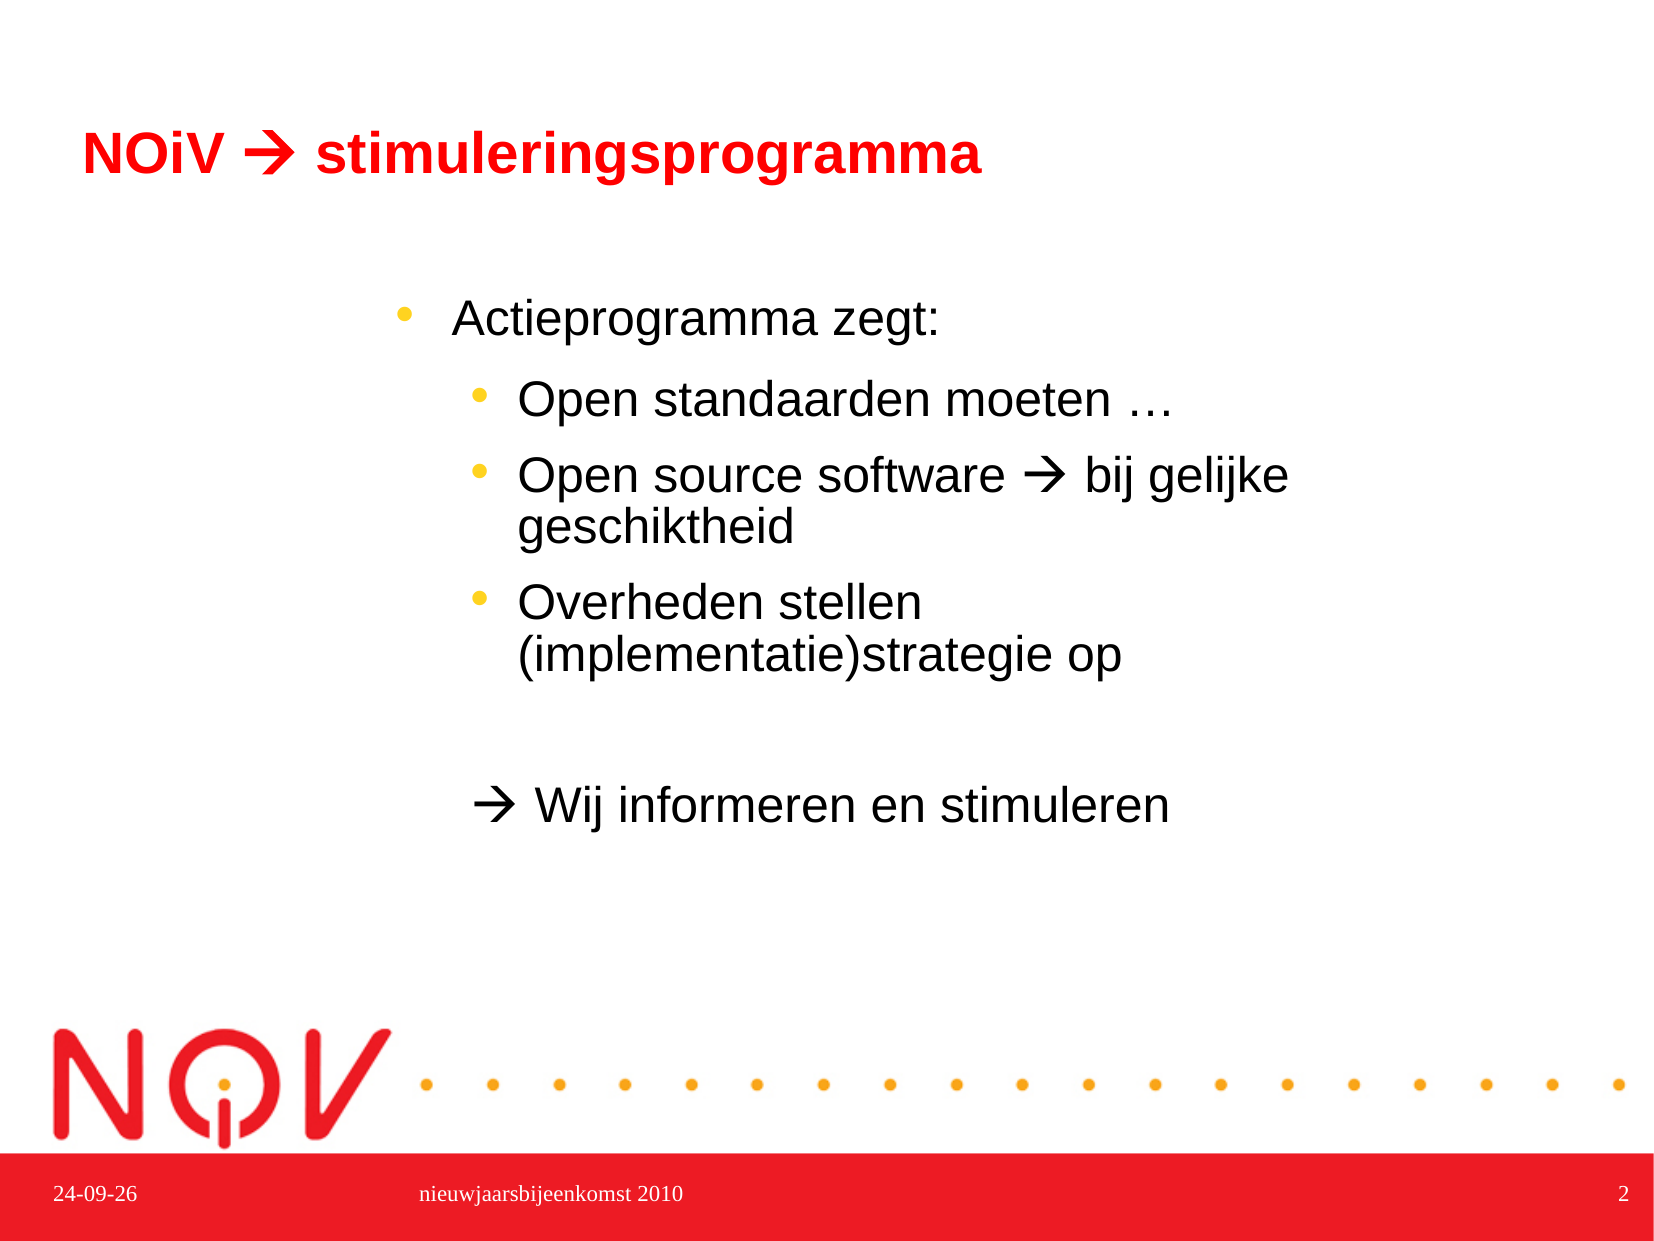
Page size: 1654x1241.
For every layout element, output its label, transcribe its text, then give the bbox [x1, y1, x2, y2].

list Actieprogramma zegt: Open standaarden moeten … Open source software  bij gelijke geschiktheid Overheden stellen (implementatie)strategie op  Wij informeren en stimuleren [395, 290, 1459, 1004]
title NOiV  stimuleringsprogramma [82, 49, 1571, 257]
picture [0, 0, 1654, 1241]
